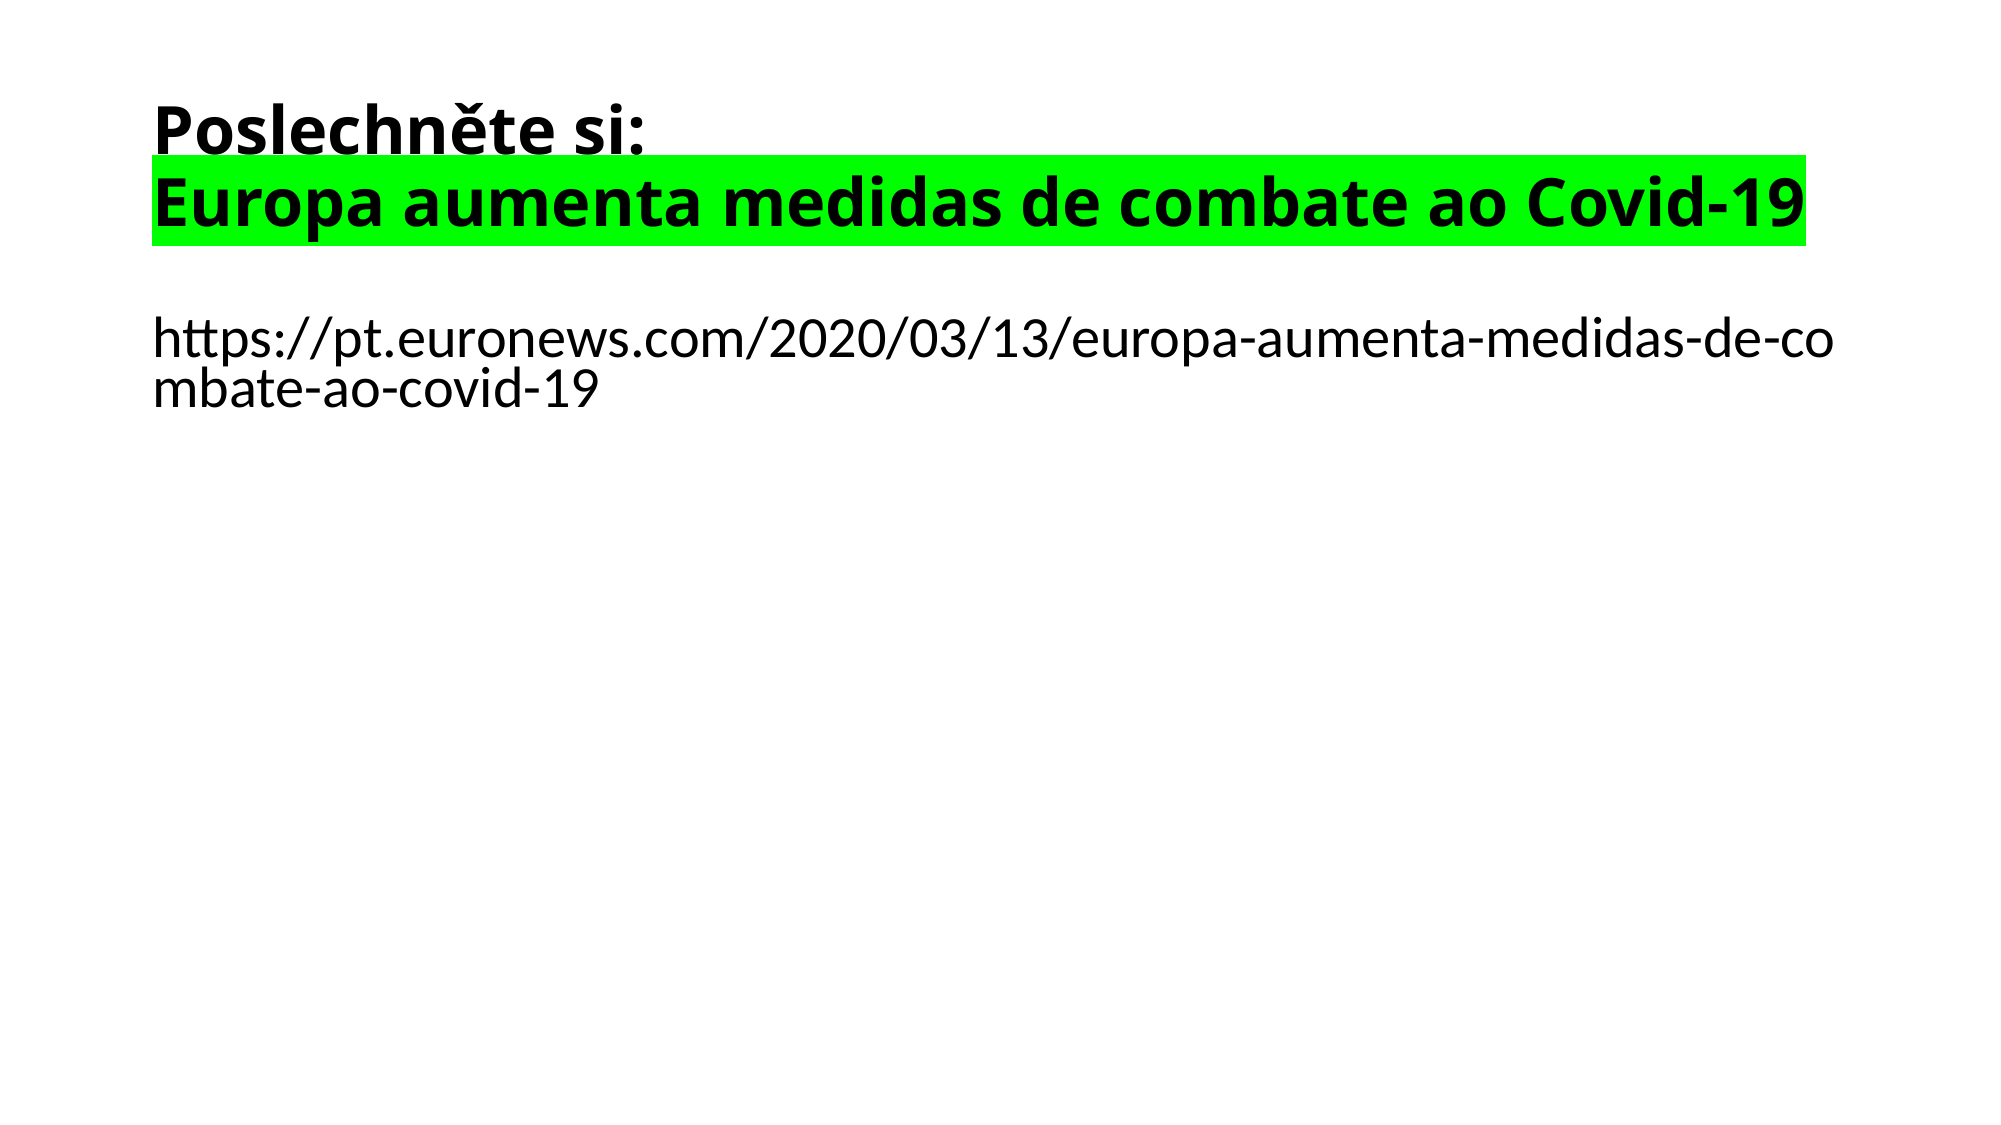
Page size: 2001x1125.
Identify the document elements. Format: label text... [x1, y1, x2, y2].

title Poslechněte si: Europa aumenta medidas de combate ao Covid-19 [137, 59, 1863, 278]
list https://pt.euronews.com/2020/03/13/europa-aumenta-medidas-de-combate-ao-covid-19 [137, 299, 1863, 1014]
